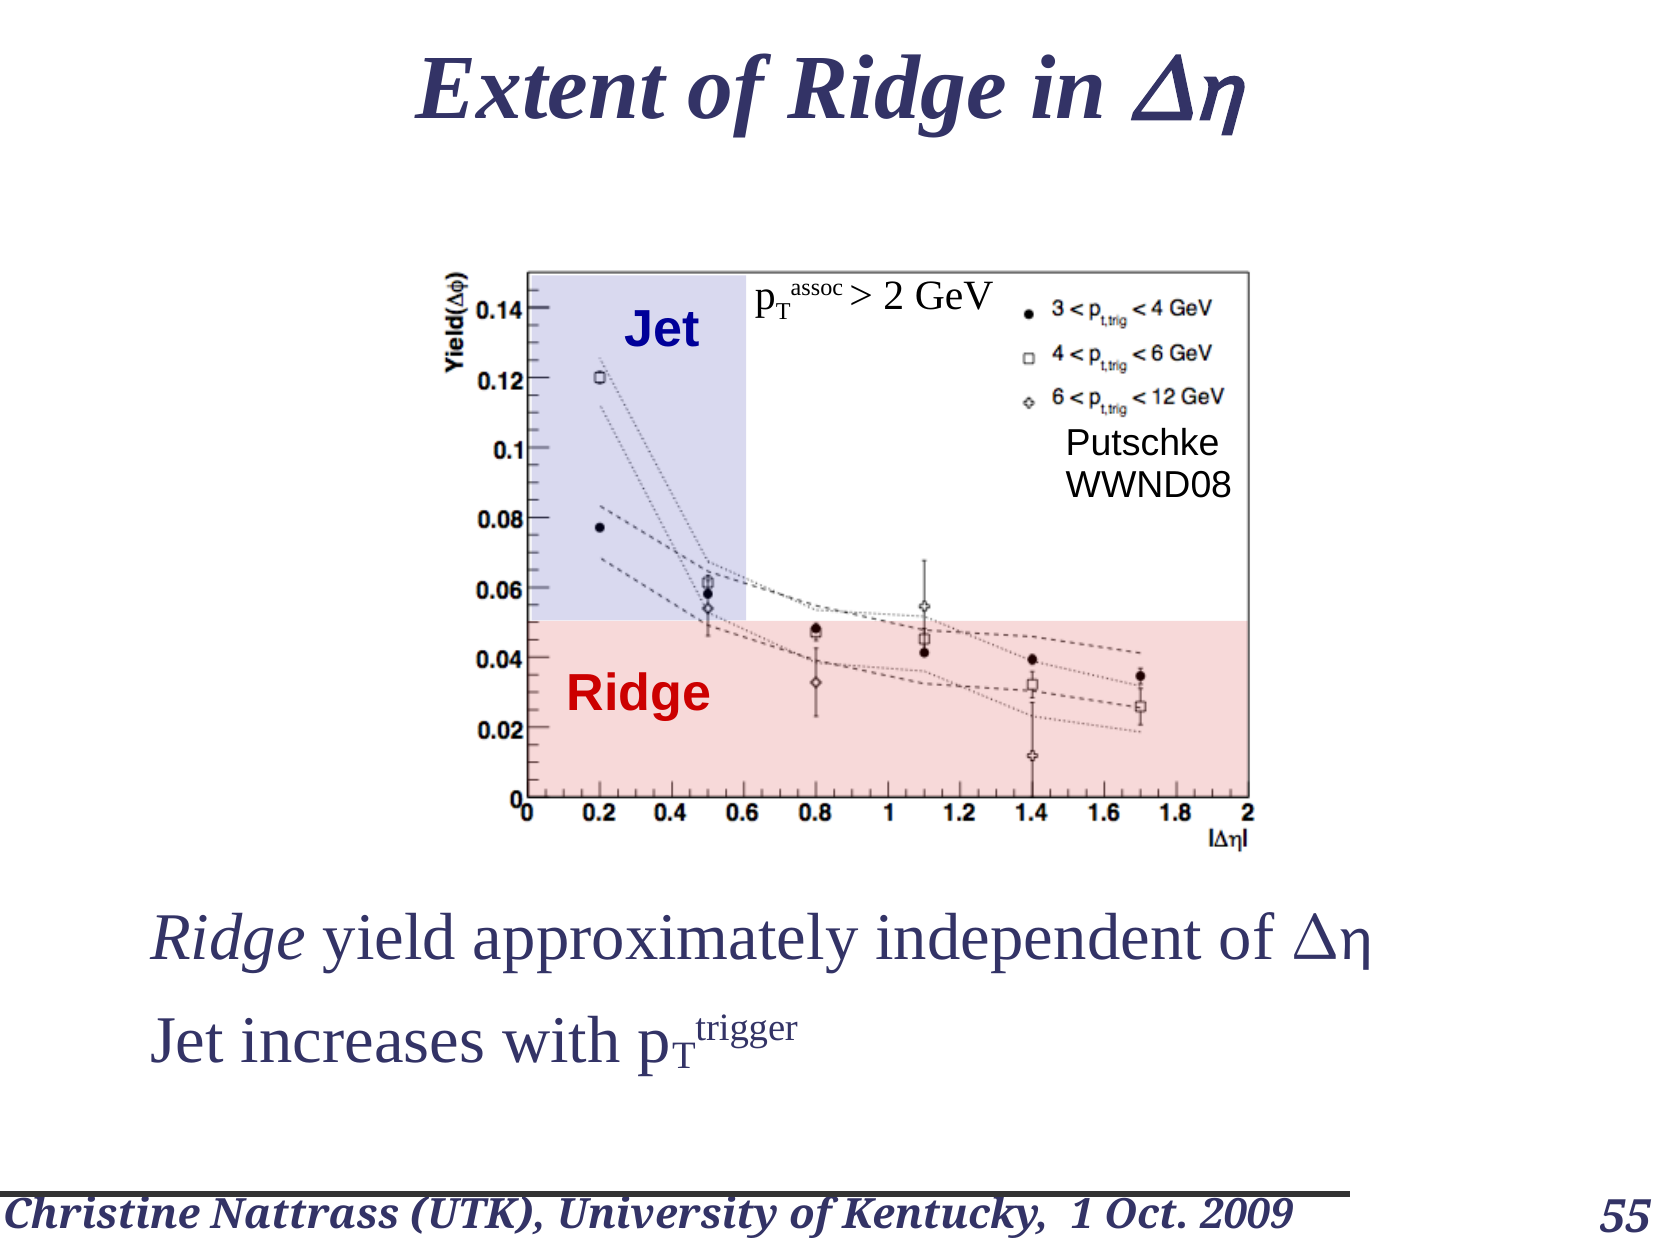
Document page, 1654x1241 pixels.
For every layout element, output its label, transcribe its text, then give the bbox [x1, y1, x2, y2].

text_box pTassoc > 2 GeV [643, 271, 1084, 325]
picture [438, 208, 1339, 863]
title Extent of Ridge in  [82, 0, 1571, 192]
text_box [527, 275, 1248, 797]
text_box Jet [617, 299, 707, 358]
text_box Ridge [560, 663, 719, 722]
list Ridge yield approximately independent of  Jet increases with pTtrigger [150, 899, 1571, 1103]
text_box Putschke WWND08 [1050, 413, 1276, 513]
